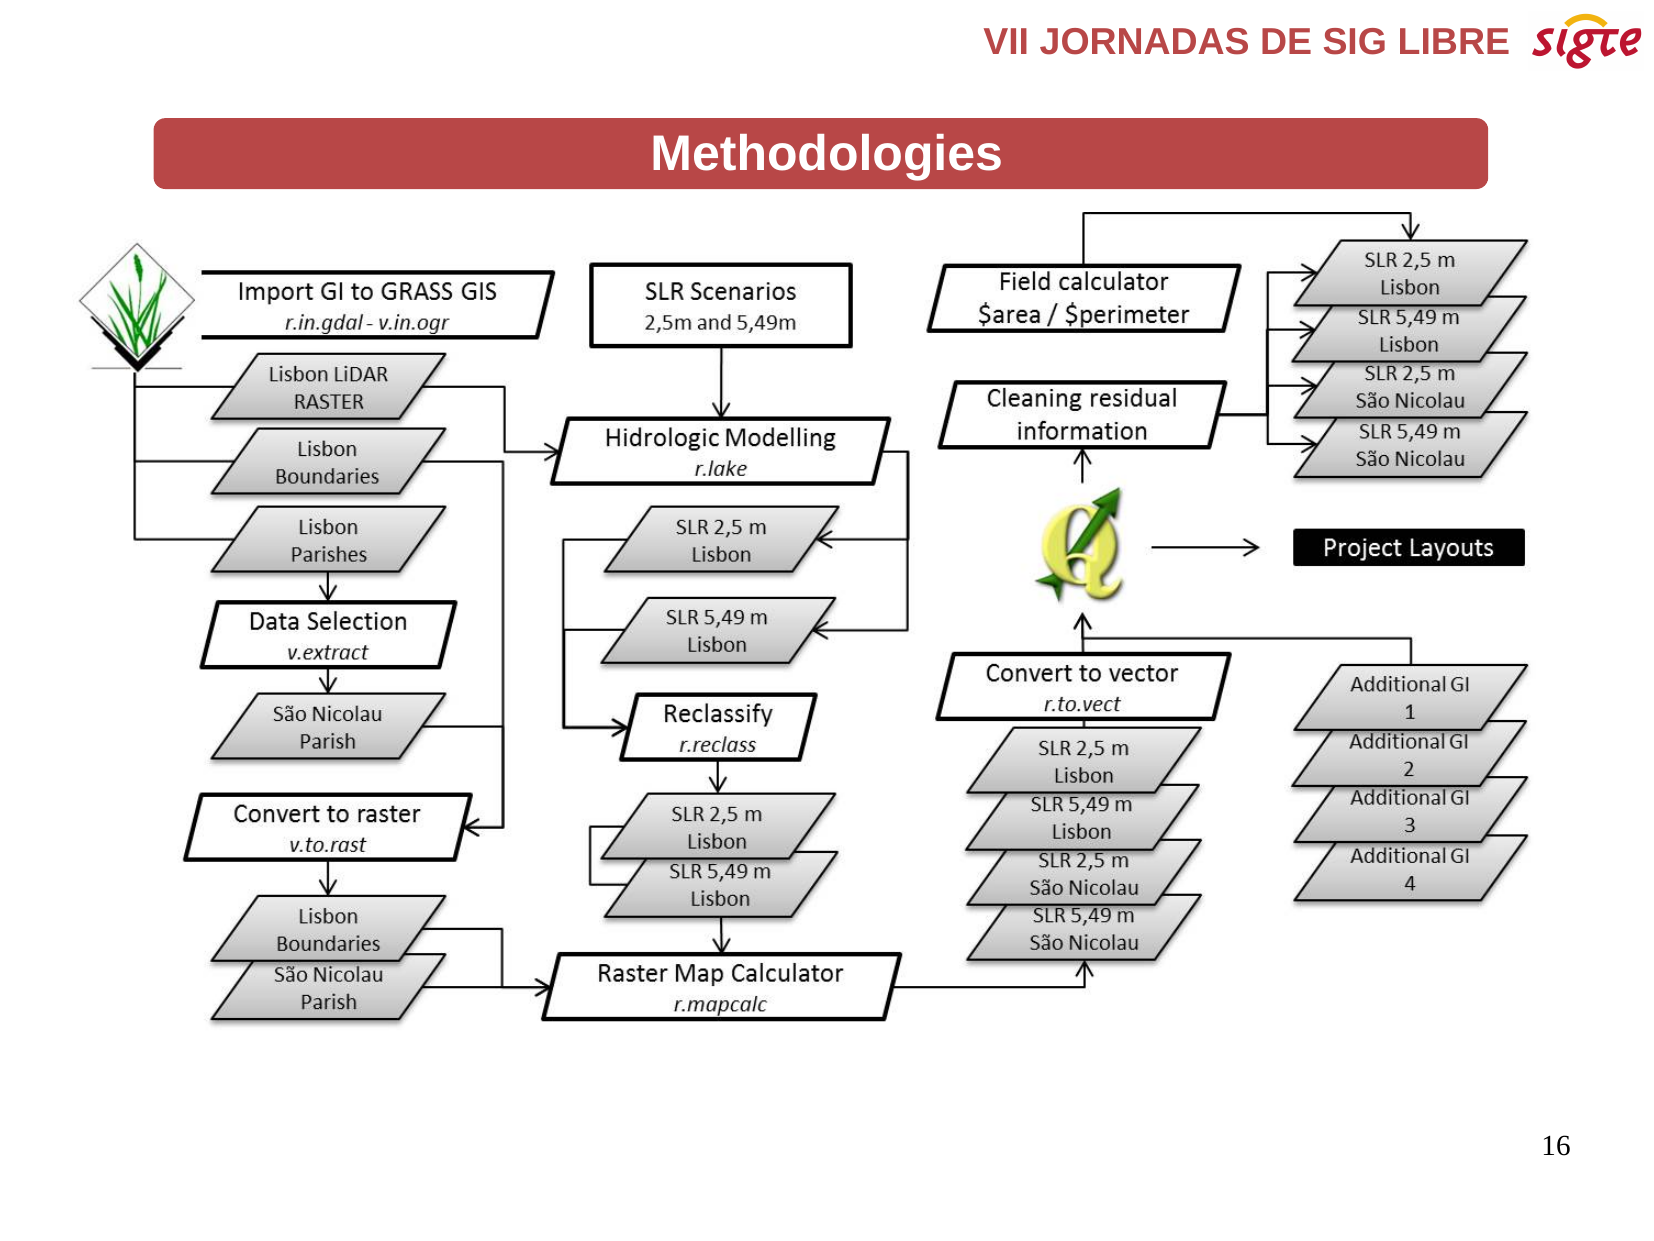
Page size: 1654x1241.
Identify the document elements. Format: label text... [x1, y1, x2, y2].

picture [1528, 11, 1644, 71]
picture [72, 212, 1536, 1040]
title Methodologies [82, 49, 1571, 257]
text_box VII JORNADAS DE SIG LIBRE [968, 12, 1524, 71]
